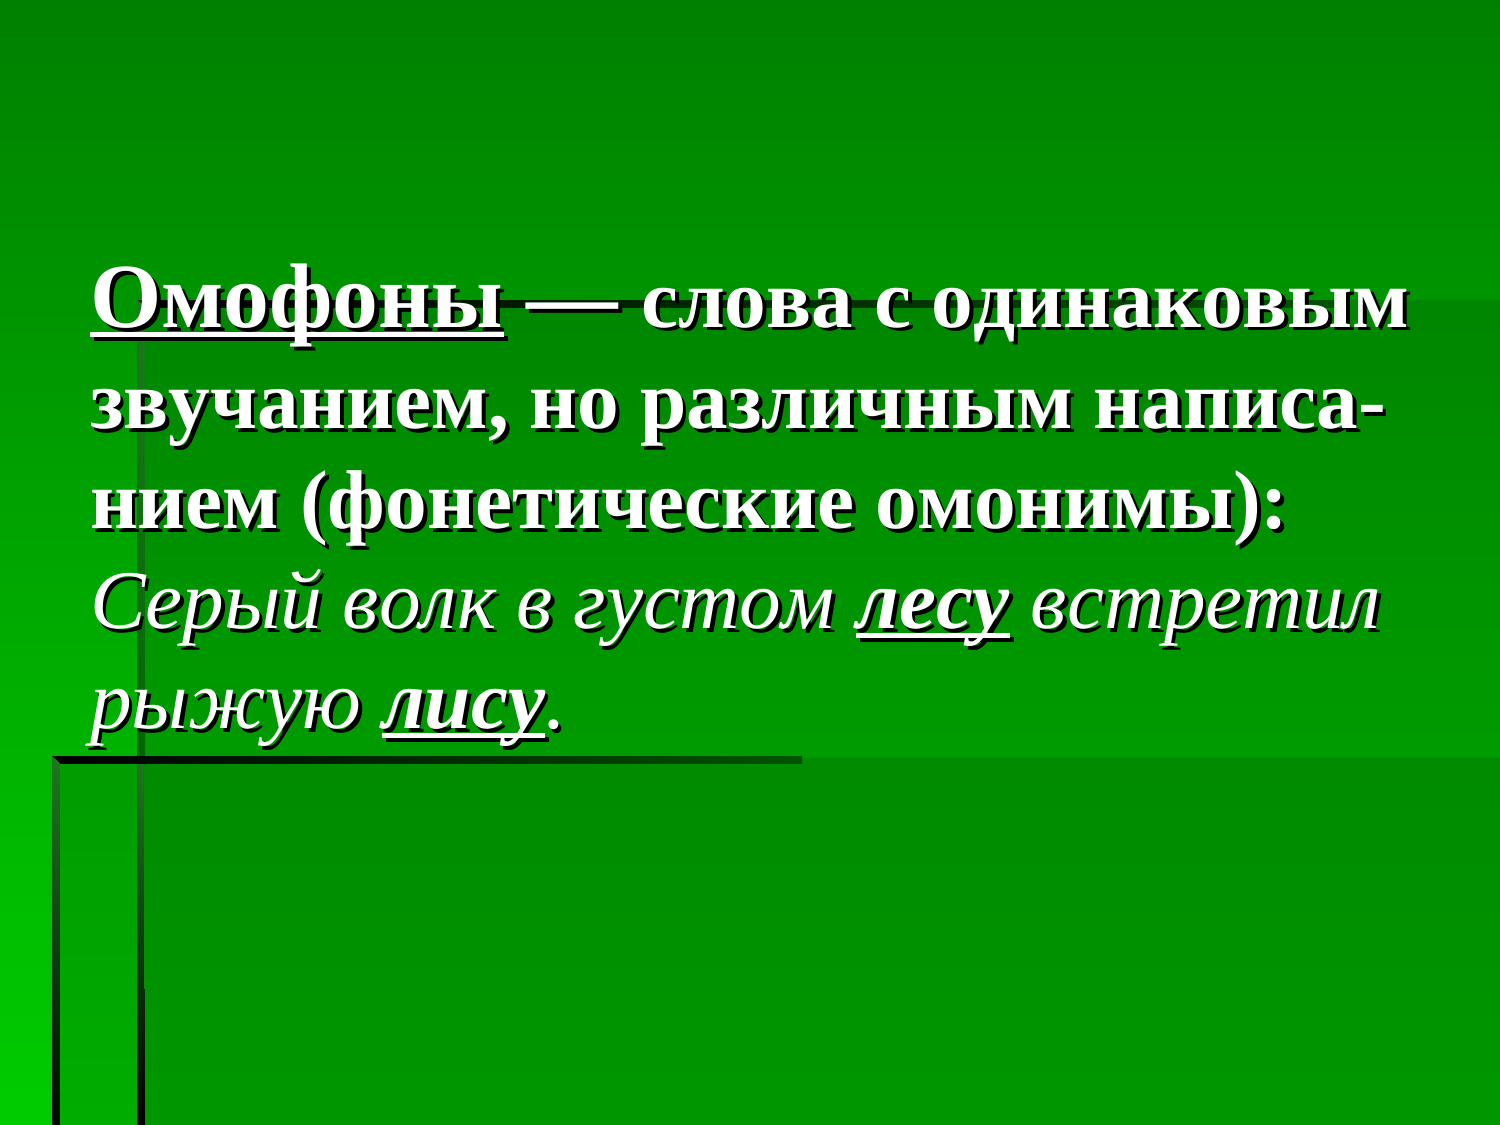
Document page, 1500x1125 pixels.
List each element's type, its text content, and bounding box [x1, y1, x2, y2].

title Омофоны — слова с одинаковым звучанием, но различным написа-нием (фонетические омонимы): Серый волк в густом лесу встретил рыжую лису. [75, 40, 1451, 941]
